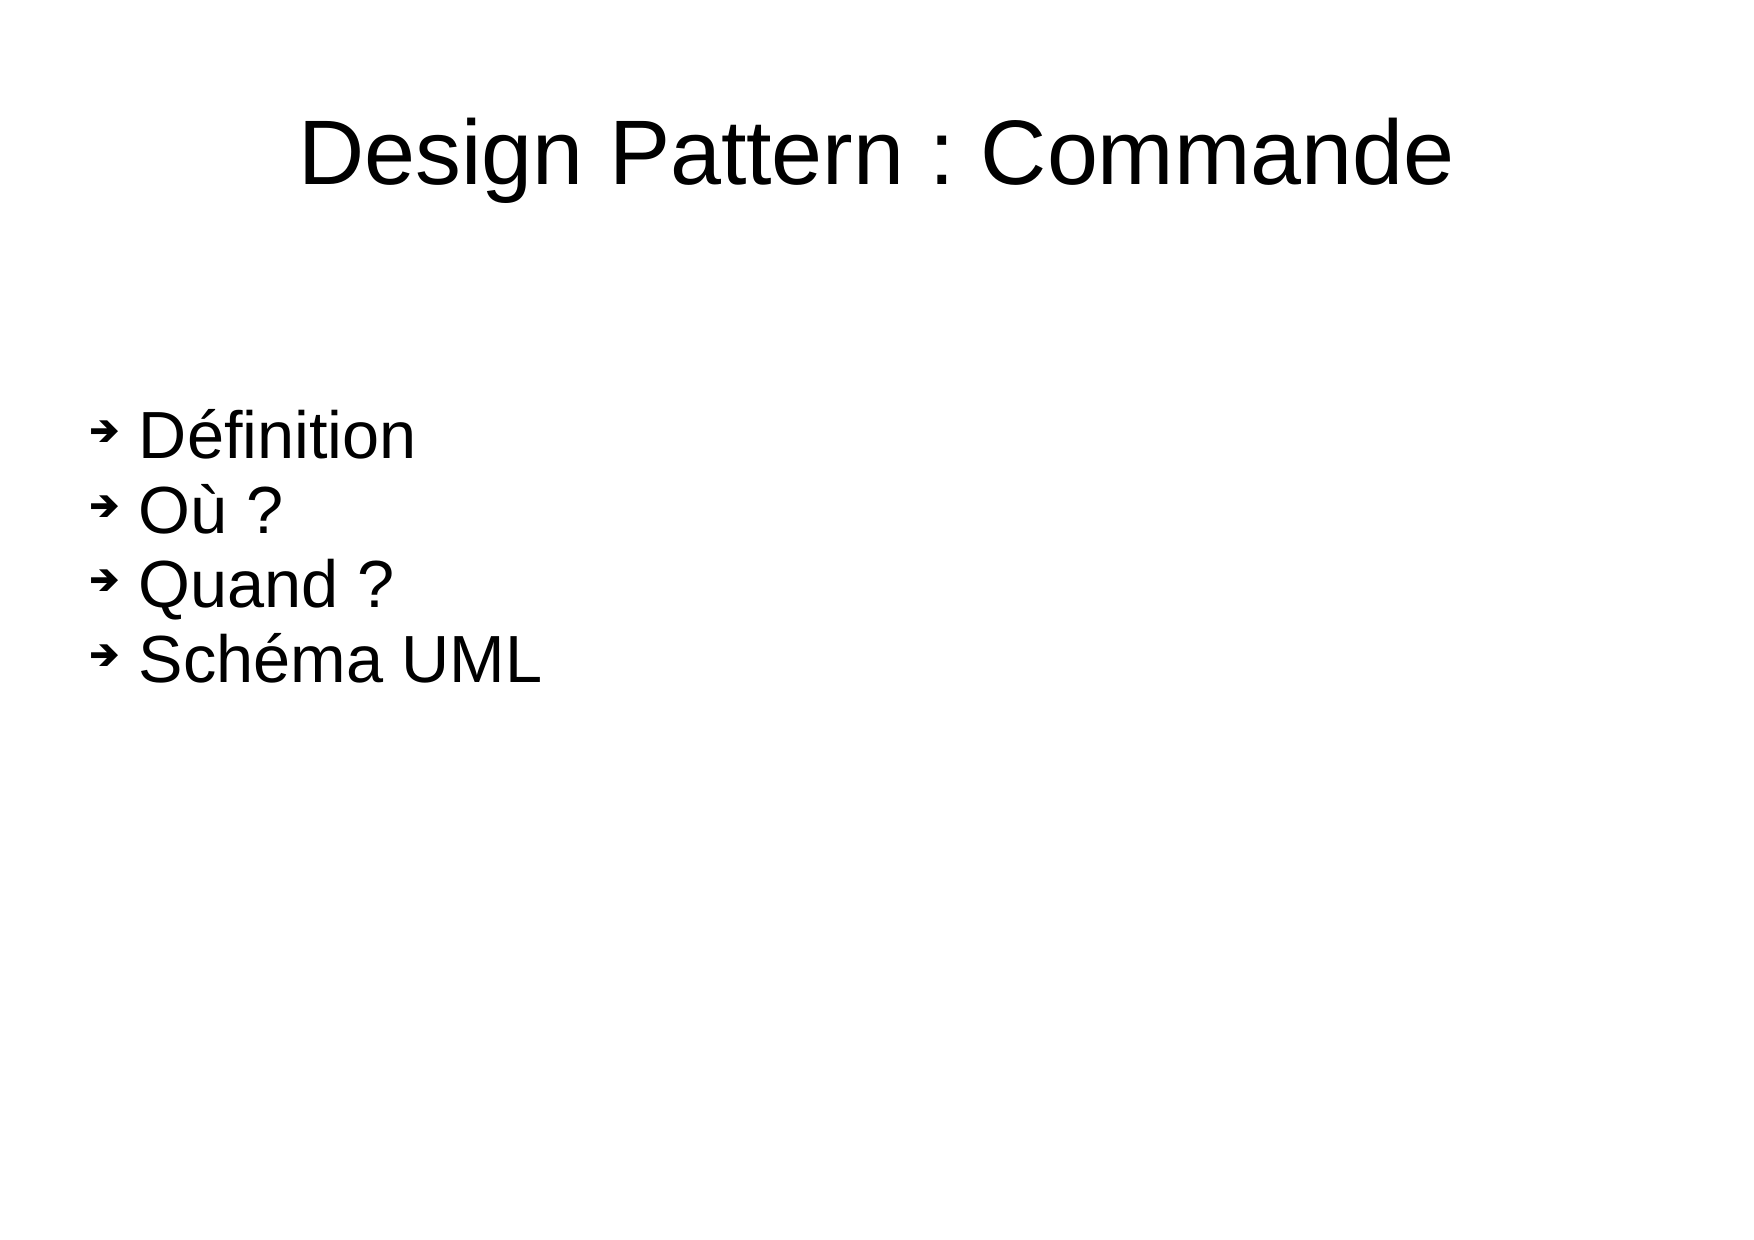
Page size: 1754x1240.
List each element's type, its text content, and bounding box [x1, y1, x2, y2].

subtitle Définition Où ? Quand ? Schéma UML [88, 295, 1668, 1099]
title Design Pattern : Commande [87, 56, 1667, 249]
